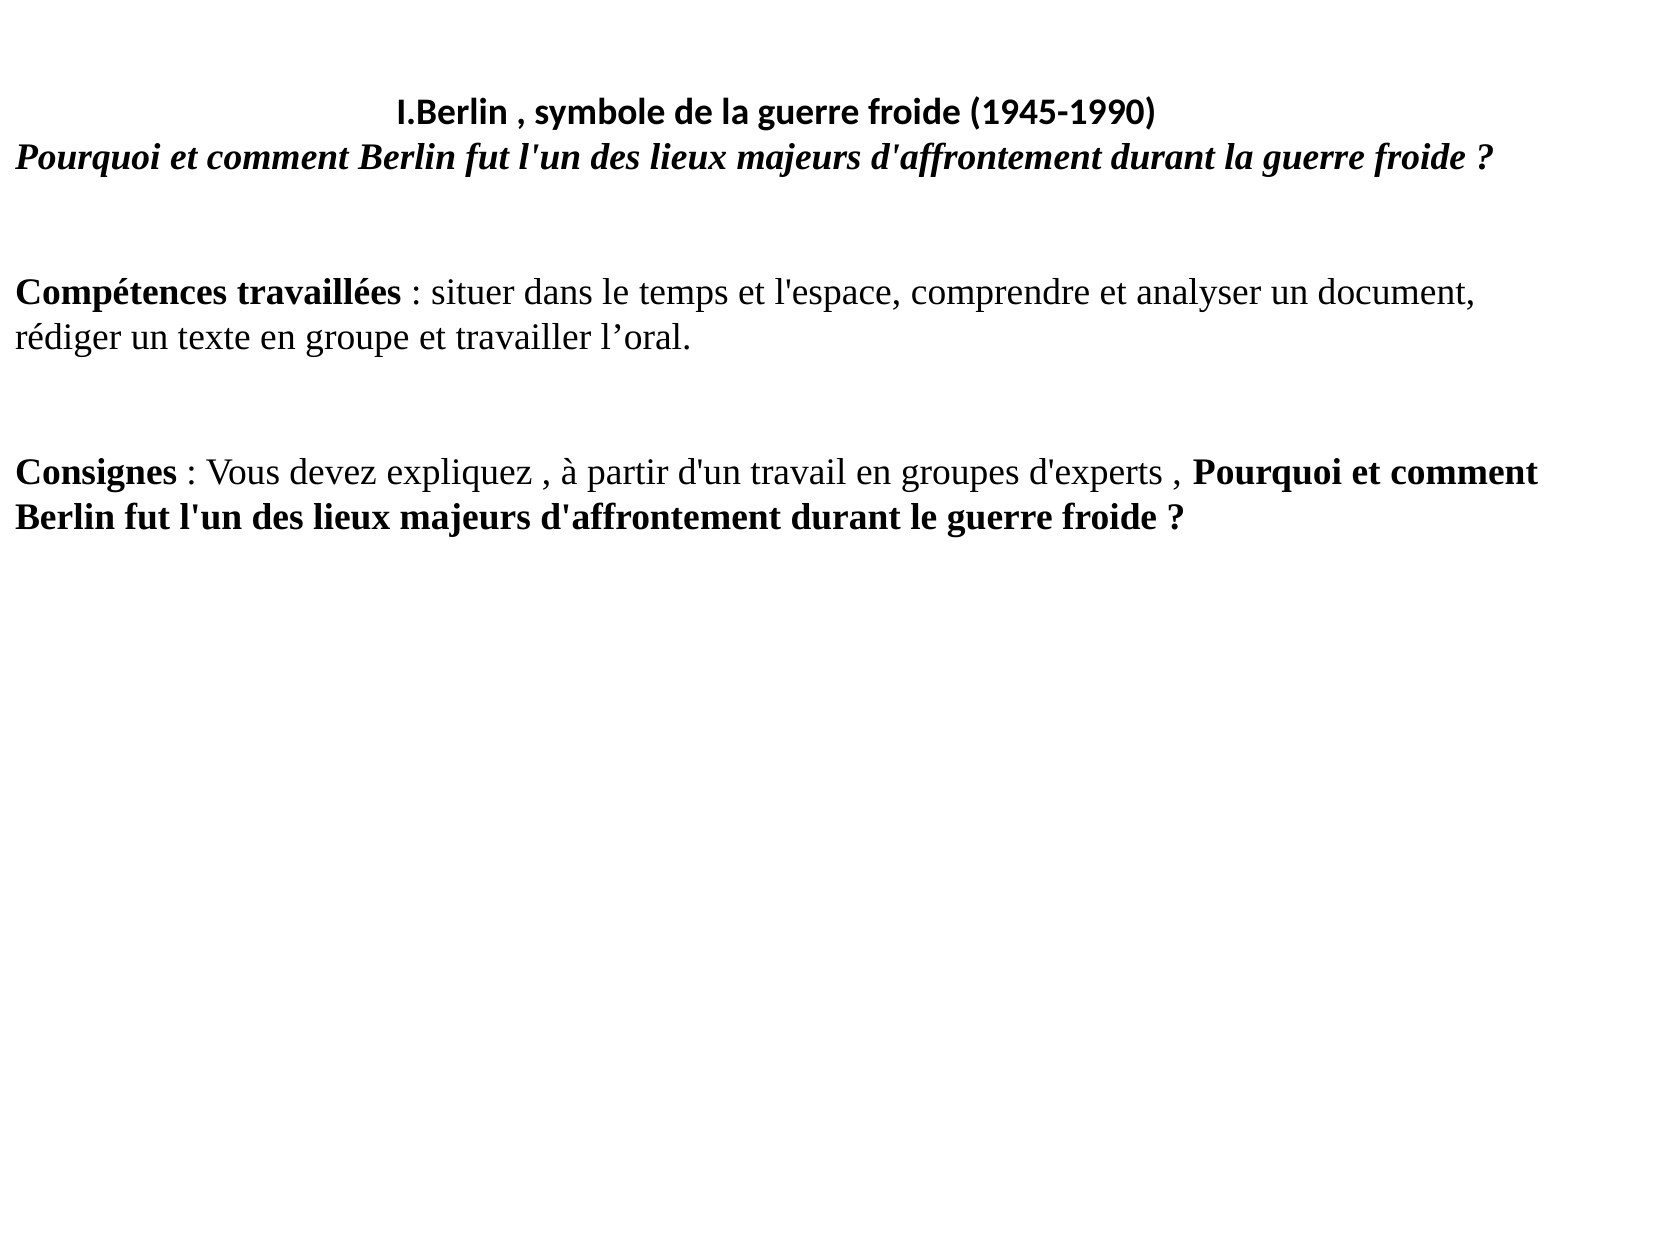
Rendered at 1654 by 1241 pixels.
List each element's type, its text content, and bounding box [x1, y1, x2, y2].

text_box I.Berlin , symbole de la guerre froide (1945-1990) Pourquoi et comment Berlin fut l'un des lieux majeurs d'affrontement durant la guerre froide ? Compétences travaillées : situer dans le temps et l'espace, comprendre et analyser un document, rédiger un texte en groupe et travailler l’oral. Consignes : Vous devez expliquez , à partir d'un travail en groupes d'experts , Pourquoi et comment Berlin fut l'un des lieux majeurs d'affrontement durant le guerre froide ? [0, 80, 1570, 545]
